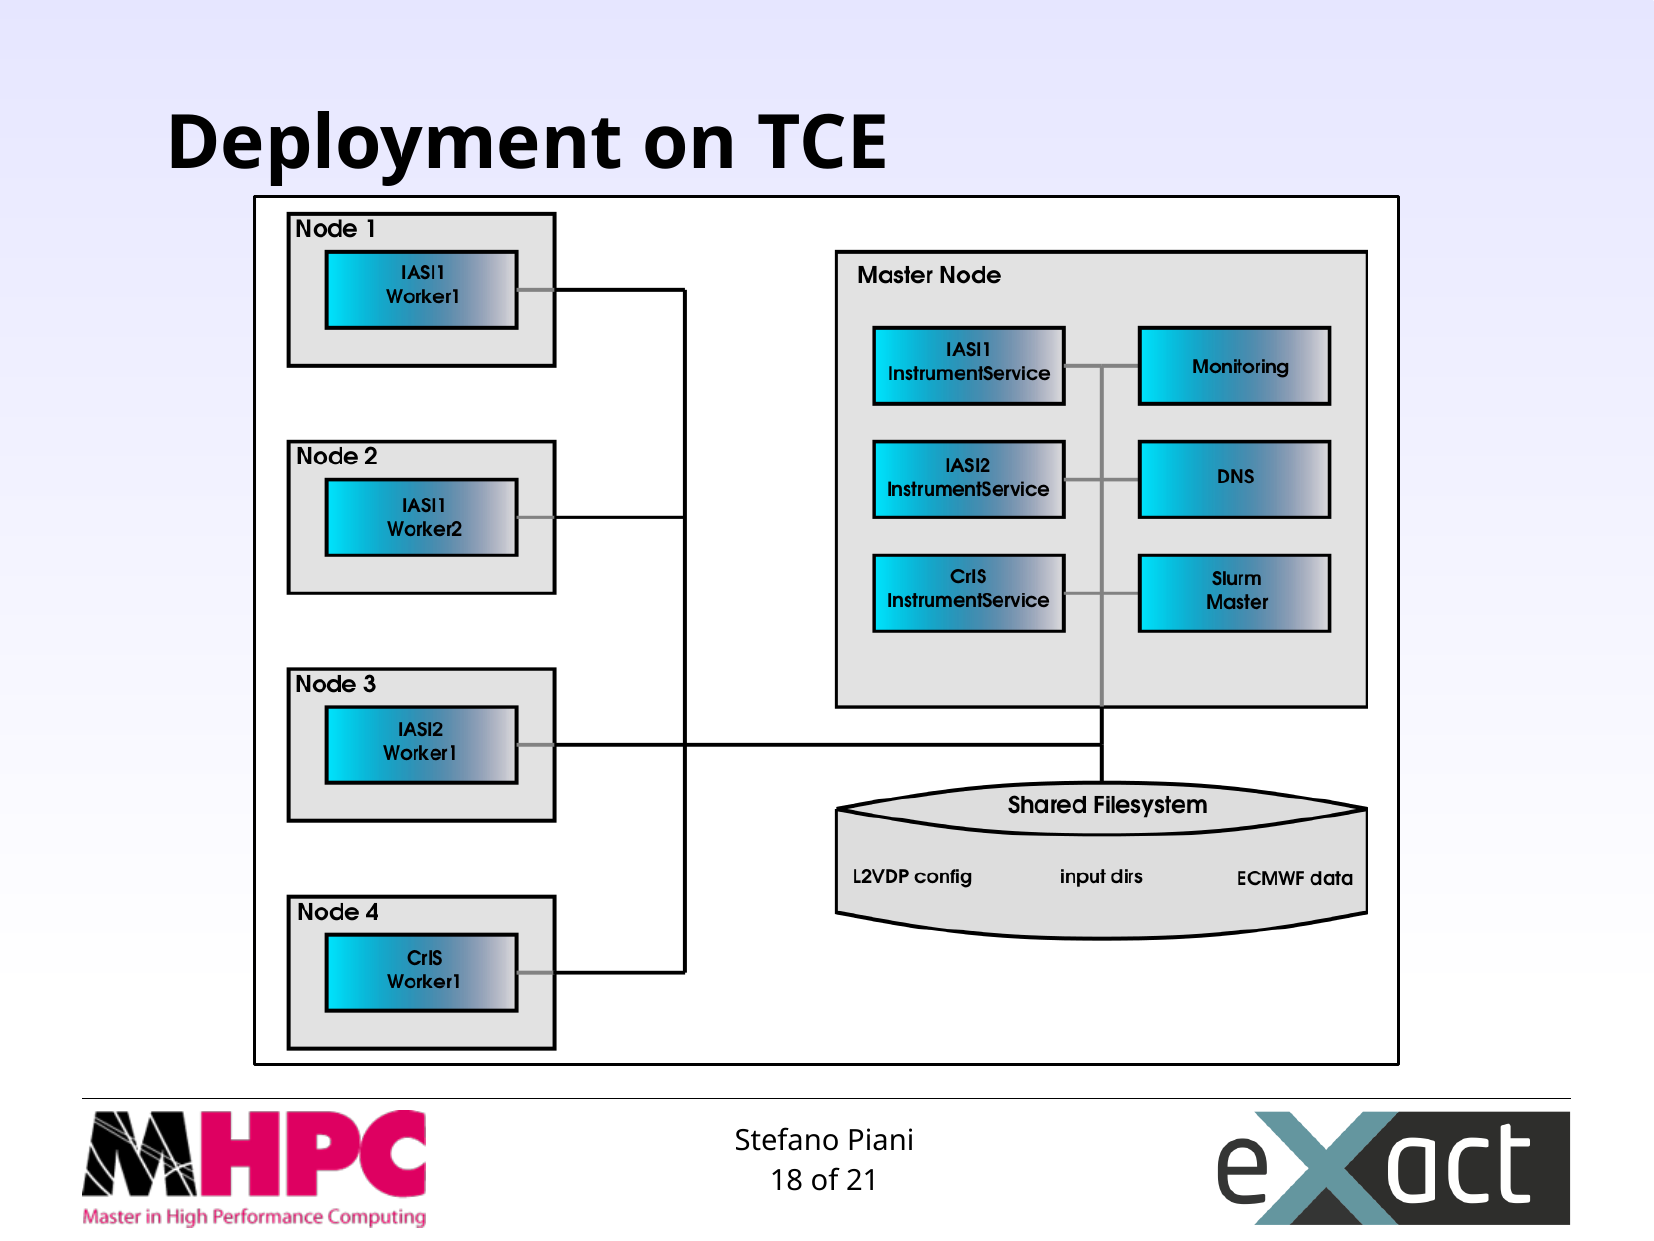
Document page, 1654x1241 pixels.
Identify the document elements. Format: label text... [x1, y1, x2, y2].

picture [1216, 1110, 1571, 1226]
title Deployment on TCE [165, 35, 1583, 243]
picture [82, 1110, 426, 1228]
picture [256, 198, 1398, 1063]
